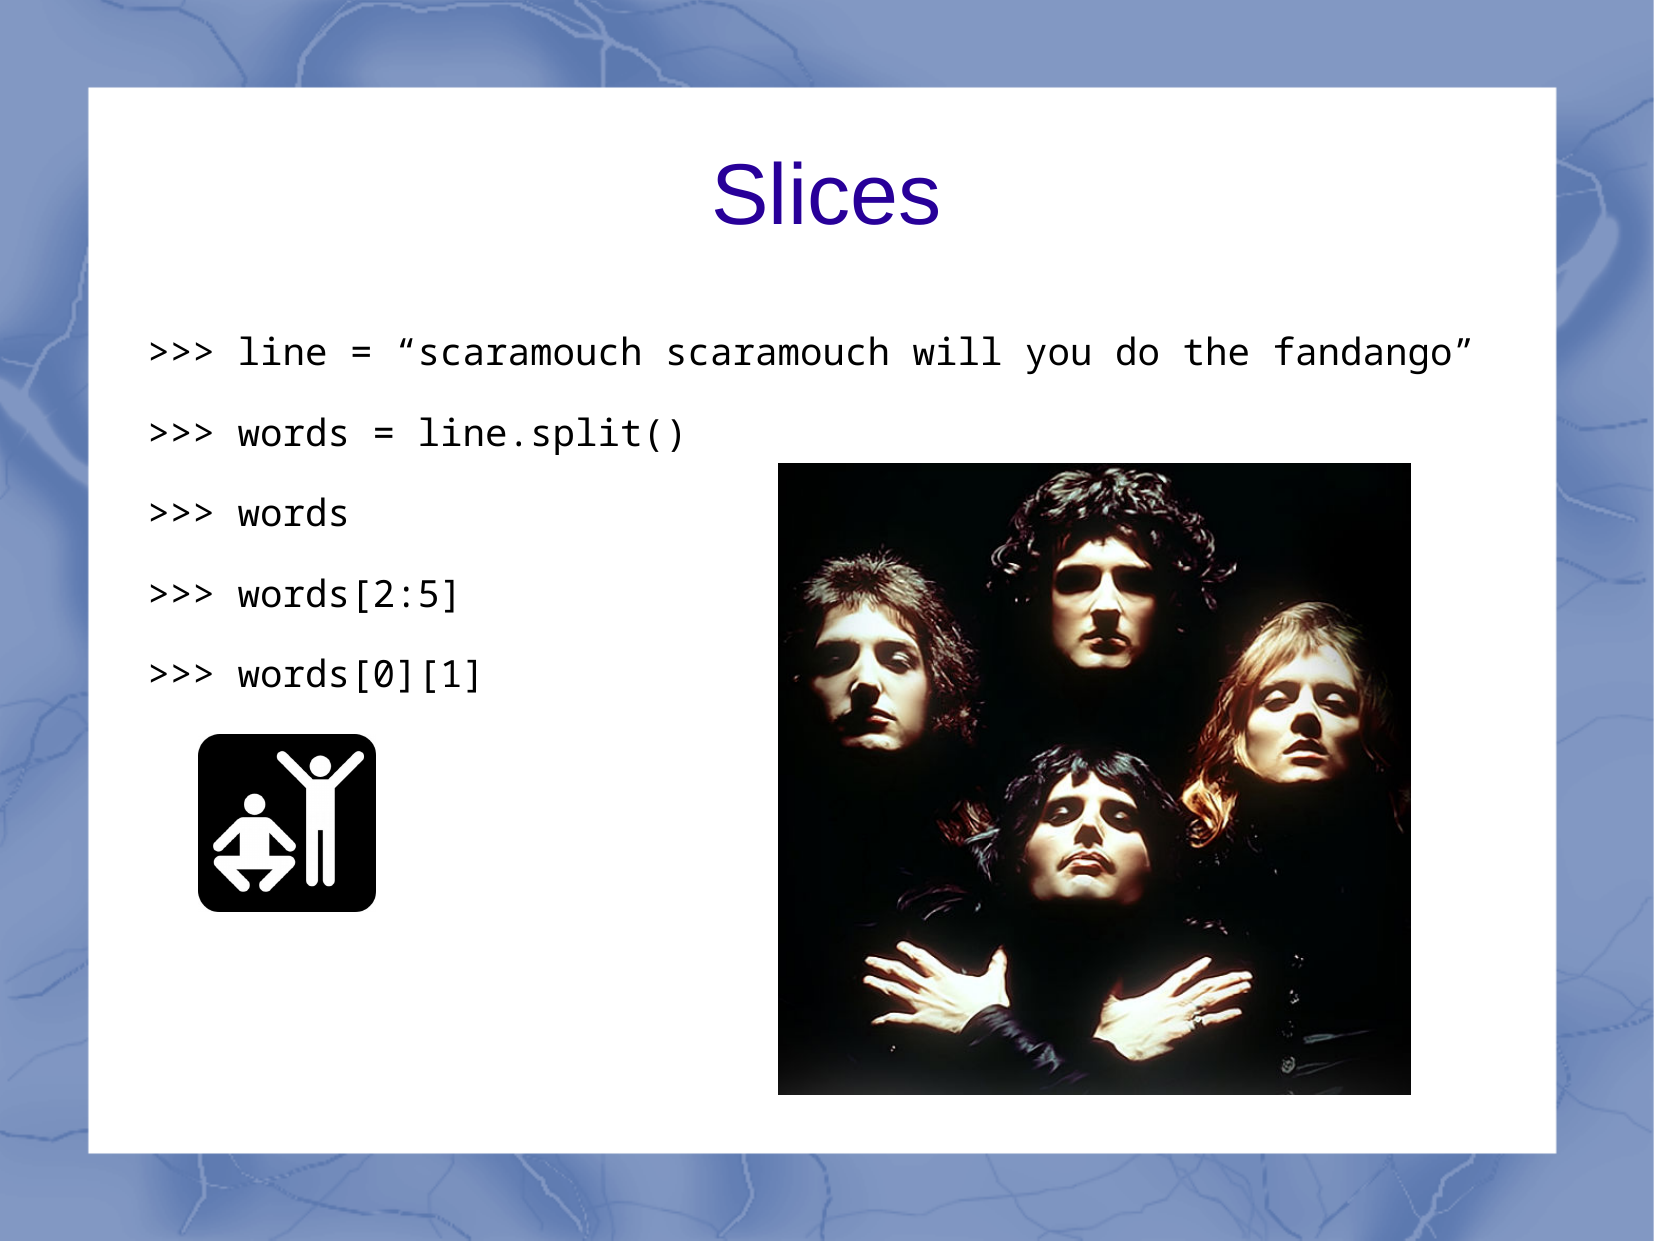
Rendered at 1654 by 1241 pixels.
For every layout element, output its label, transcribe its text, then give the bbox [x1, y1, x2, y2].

picture [0, 0, 1654, 1241]
title Slices [118, 90, 1536, 298]
list >>> line = “scaramouch scaramouch will you do the fandango” >>> words = line.split() >>> words >>> words[2:5] >>> words[0][1] [147, 325, 1506, 1045]
